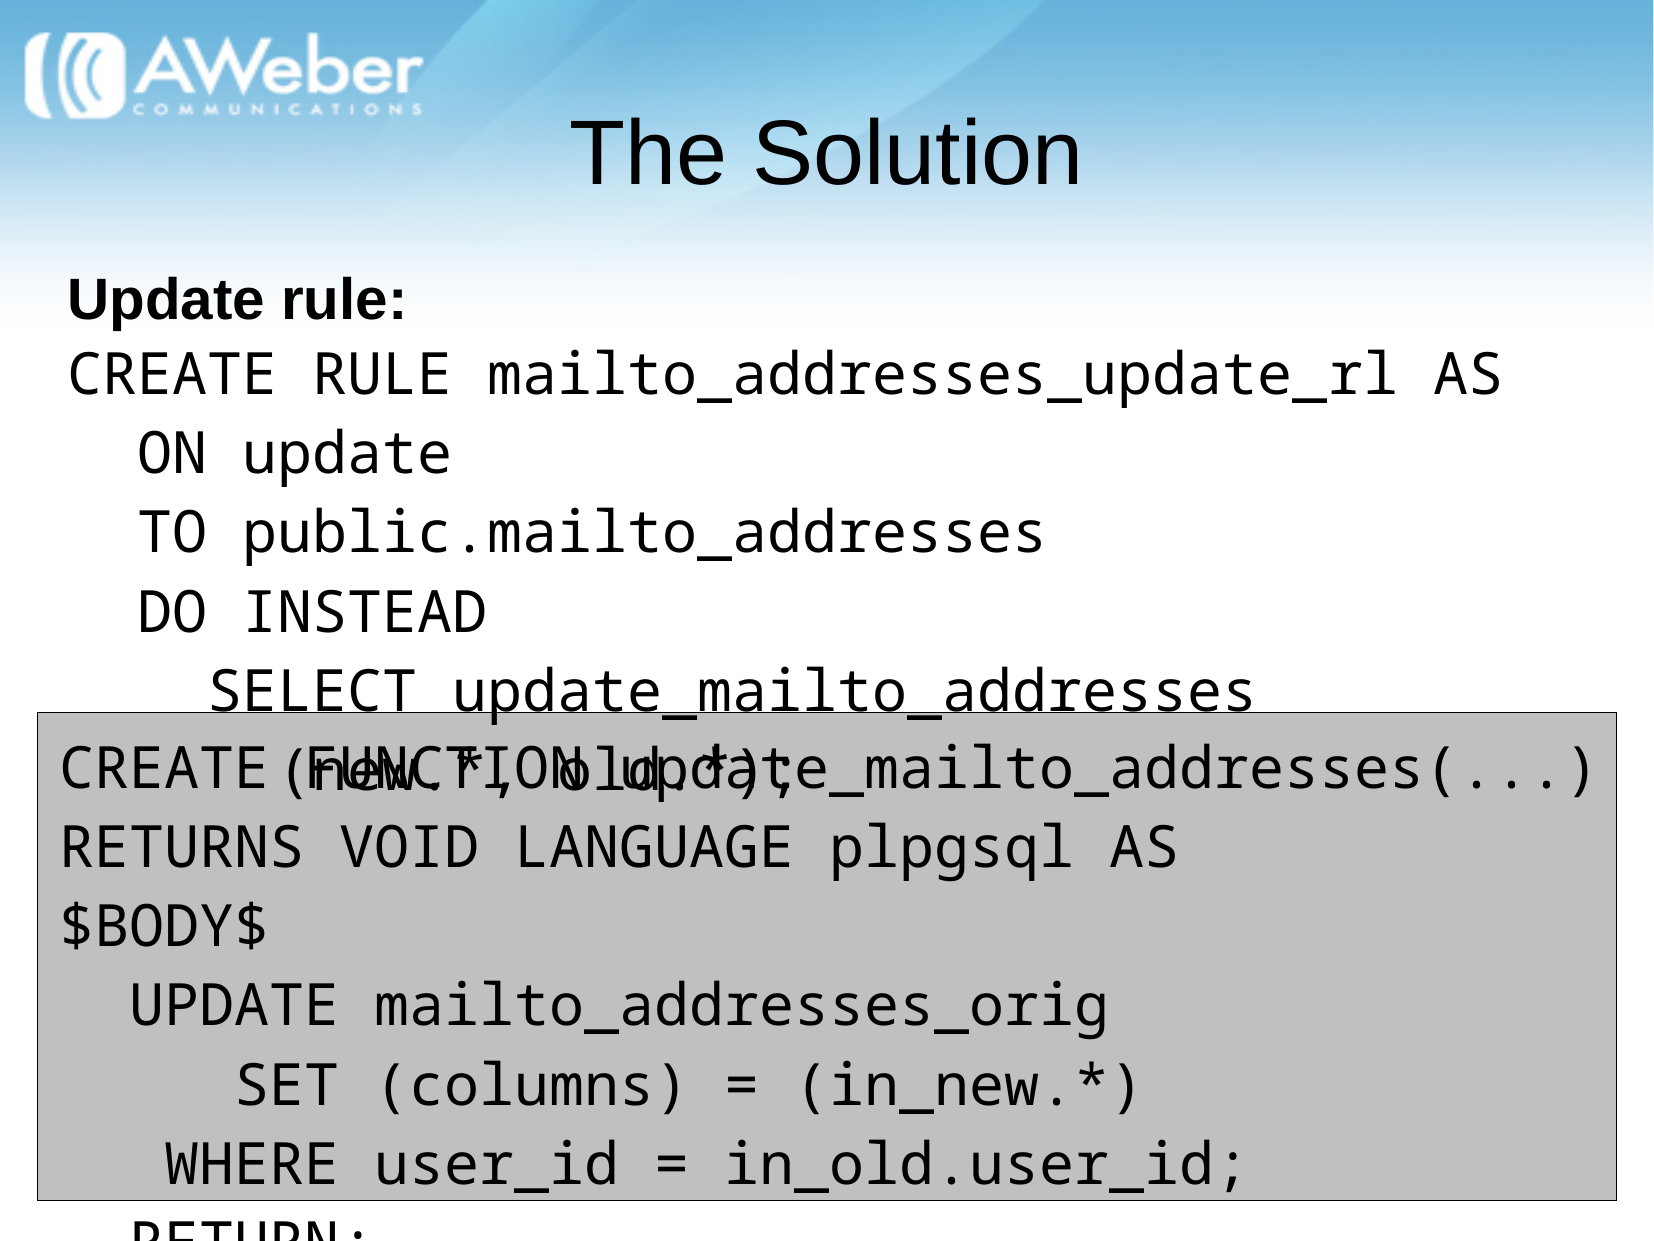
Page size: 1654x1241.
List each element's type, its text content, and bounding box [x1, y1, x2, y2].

text_box CREATE FUNCTION update_mailto_addresses(...) RETURNS VOID LANGUAGE plpgsql AS $BODY$ UPDATE mailto_addresses_orig SET (columns) = (in_new.*) WHERE user_id = in_old.user_id; RETURN; $BODY$; [44, 718, 1615, 1200]
title The Solution [82, 49, 1571, 257]
picture [0, 0, 1654, 376]
text_box Update rule: CREATE RULE mailto_addresses_update_rl AS ON update TO public.mailto_addresses DO INSTEAD SELECT update_mailto_addresses (new.*, old.*); [52, 259, 1519, 689]
text_box [37, 712, 1617, 1201]
